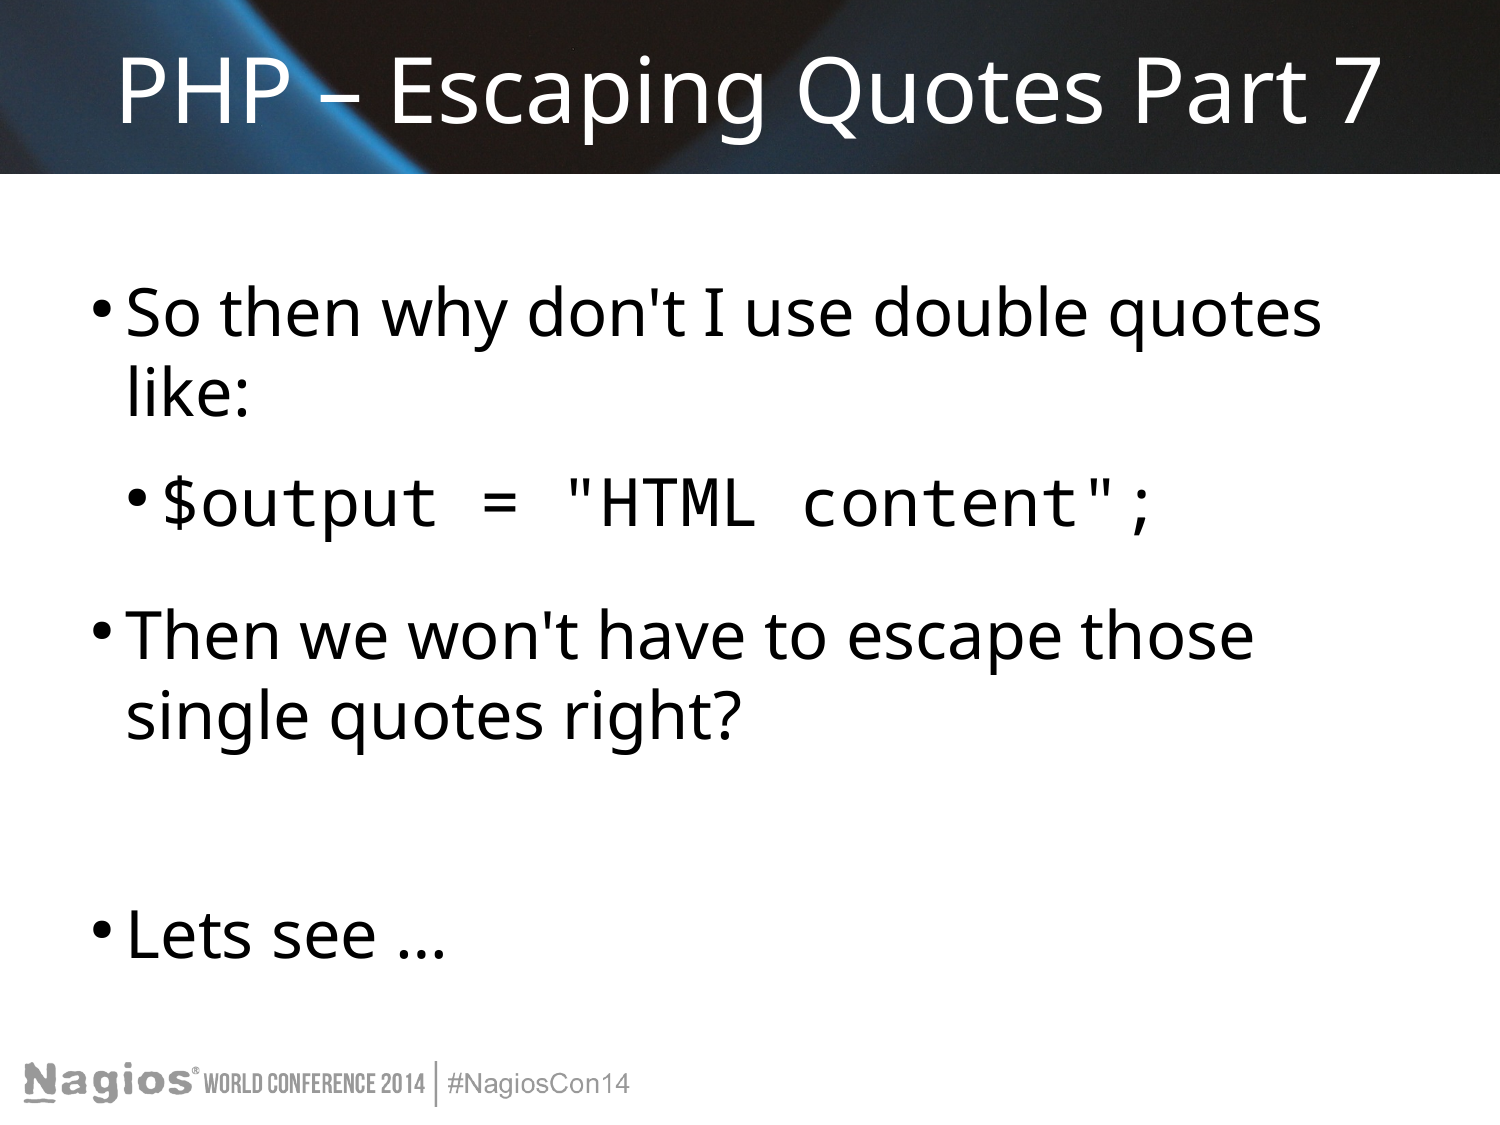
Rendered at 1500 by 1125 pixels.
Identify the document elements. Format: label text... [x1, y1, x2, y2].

list So then why don't I use double quotes like: $output = "HTML content"; Then we won't have to escape those single quotes right? Lets see … [75, 262, 1426, 1005]
picture [12, 1040, 638, 1125]
title PHP – Escaping Quotes Part 7 [0, 0, 1500, 174]
